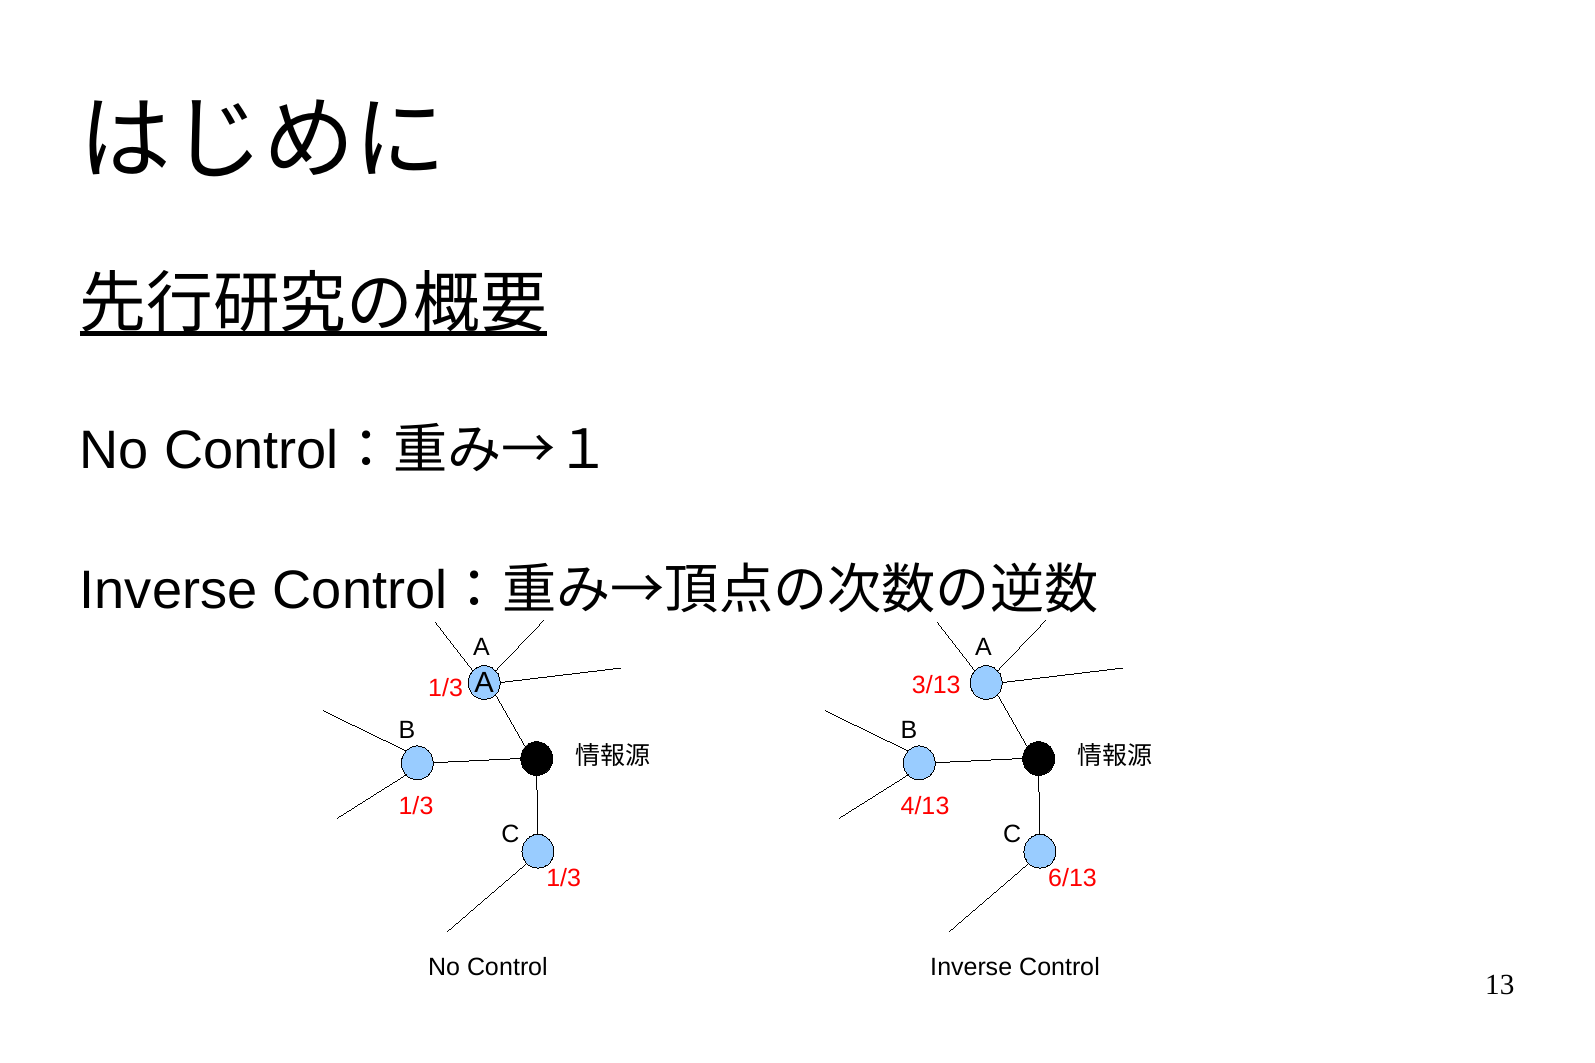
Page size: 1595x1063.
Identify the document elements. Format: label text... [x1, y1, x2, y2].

text_box 情報源 [1062, 727, 1211, 768]
text_box A [458, 625, 518, 669]
text_box B [383, 708, 443, 752]
text_box [1024, 836, 1056, 867]
text_box 情報源 [561, 727, 709, 768]
text_box B [885, 708, 945, 752]
text_box C [988, 812, 1048, 855]
title はじめに [79, 49, 1515, 213]
text_box Inverse Control [915, 944, 1152, 988]
text_box 1/3 [383, 784, 473, 827]
text_box 3/13 [890, 663, 979, 712]
text_box [522, 836, 554, 867]
text_box A [960, 625, 1020, 669]
text_box [520, 741, 553, 776]
subtitle 先行研究の概要 No Control：重み→１ Inverse Control：重み→頂点の次数の逆数 [79, 248, 1515, 936]
text_box [1022, 741, 1055, 776]
text_box C [486, 812, 546, 855]
text_box 1/3 [413, 666, 502, 709]
text_box No Control [413, 944, 591, 988]
text_box [979, 669, 1003, 700]
text_box 4/13 [885, 784, 975, 827]
text_box [903, 752, 936, 780]
text_box [401, 752, 434, 780]
text_box 1/3 [531, 856, 621, 899]
text_box 6/13 [1033, 856, 1123, 899]
